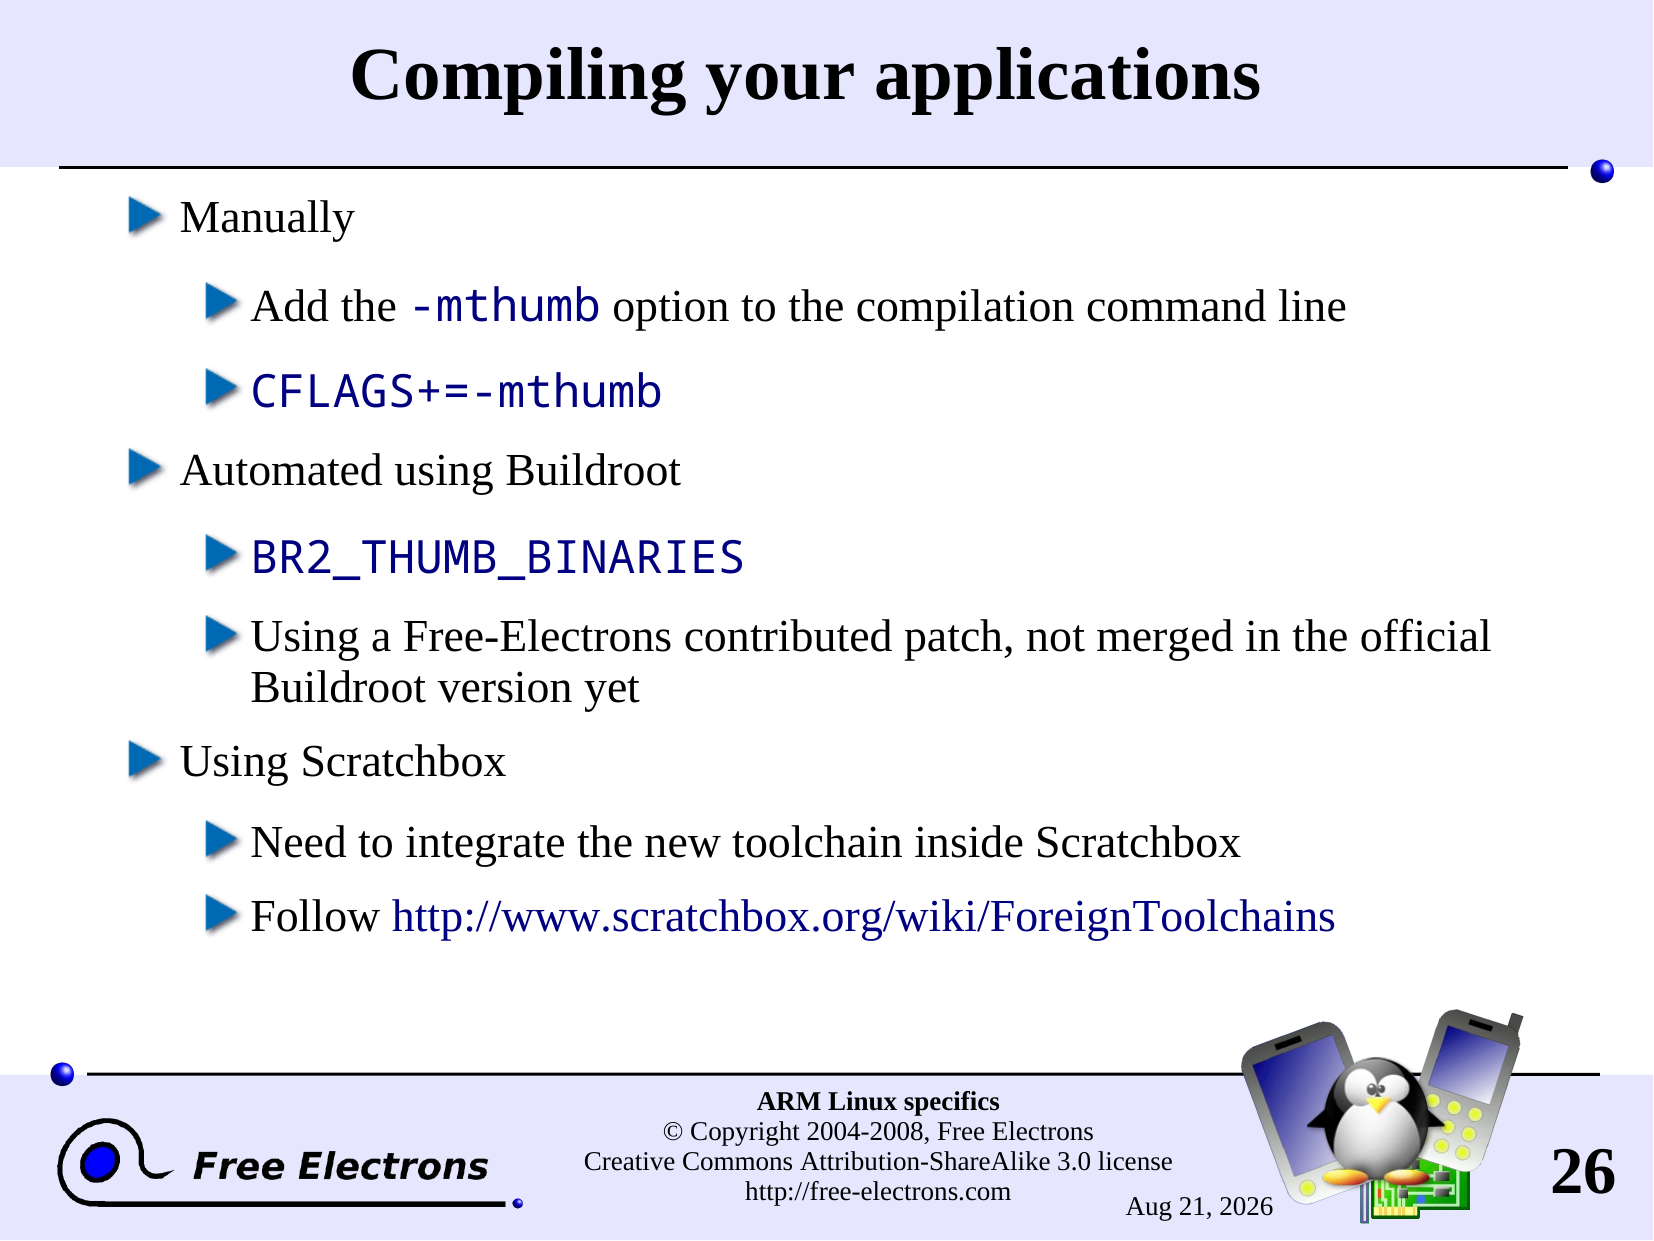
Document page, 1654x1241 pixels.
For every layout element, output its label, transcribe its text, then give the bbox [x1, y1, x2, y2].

picture [1225, 983, 1538, 1241]
picture [50, 1107, 527, 1216]
title Compiling your applications [60, 25, 1551, 124]
list Manually Add the -mthumb option to the compilation command line CFLAGS+=-mthumb Automated using Buildroot BR2_THUMB_BINARIES Using a Free-Electrons contributed patch, not merged in the official Buildroot version yet Using Scratchbox Need to integrate the new toolchain inside Scratchbox Follow http://www.scratchbox.org/wiki/ForeignToolchains [108, 191, 1521, 951]
